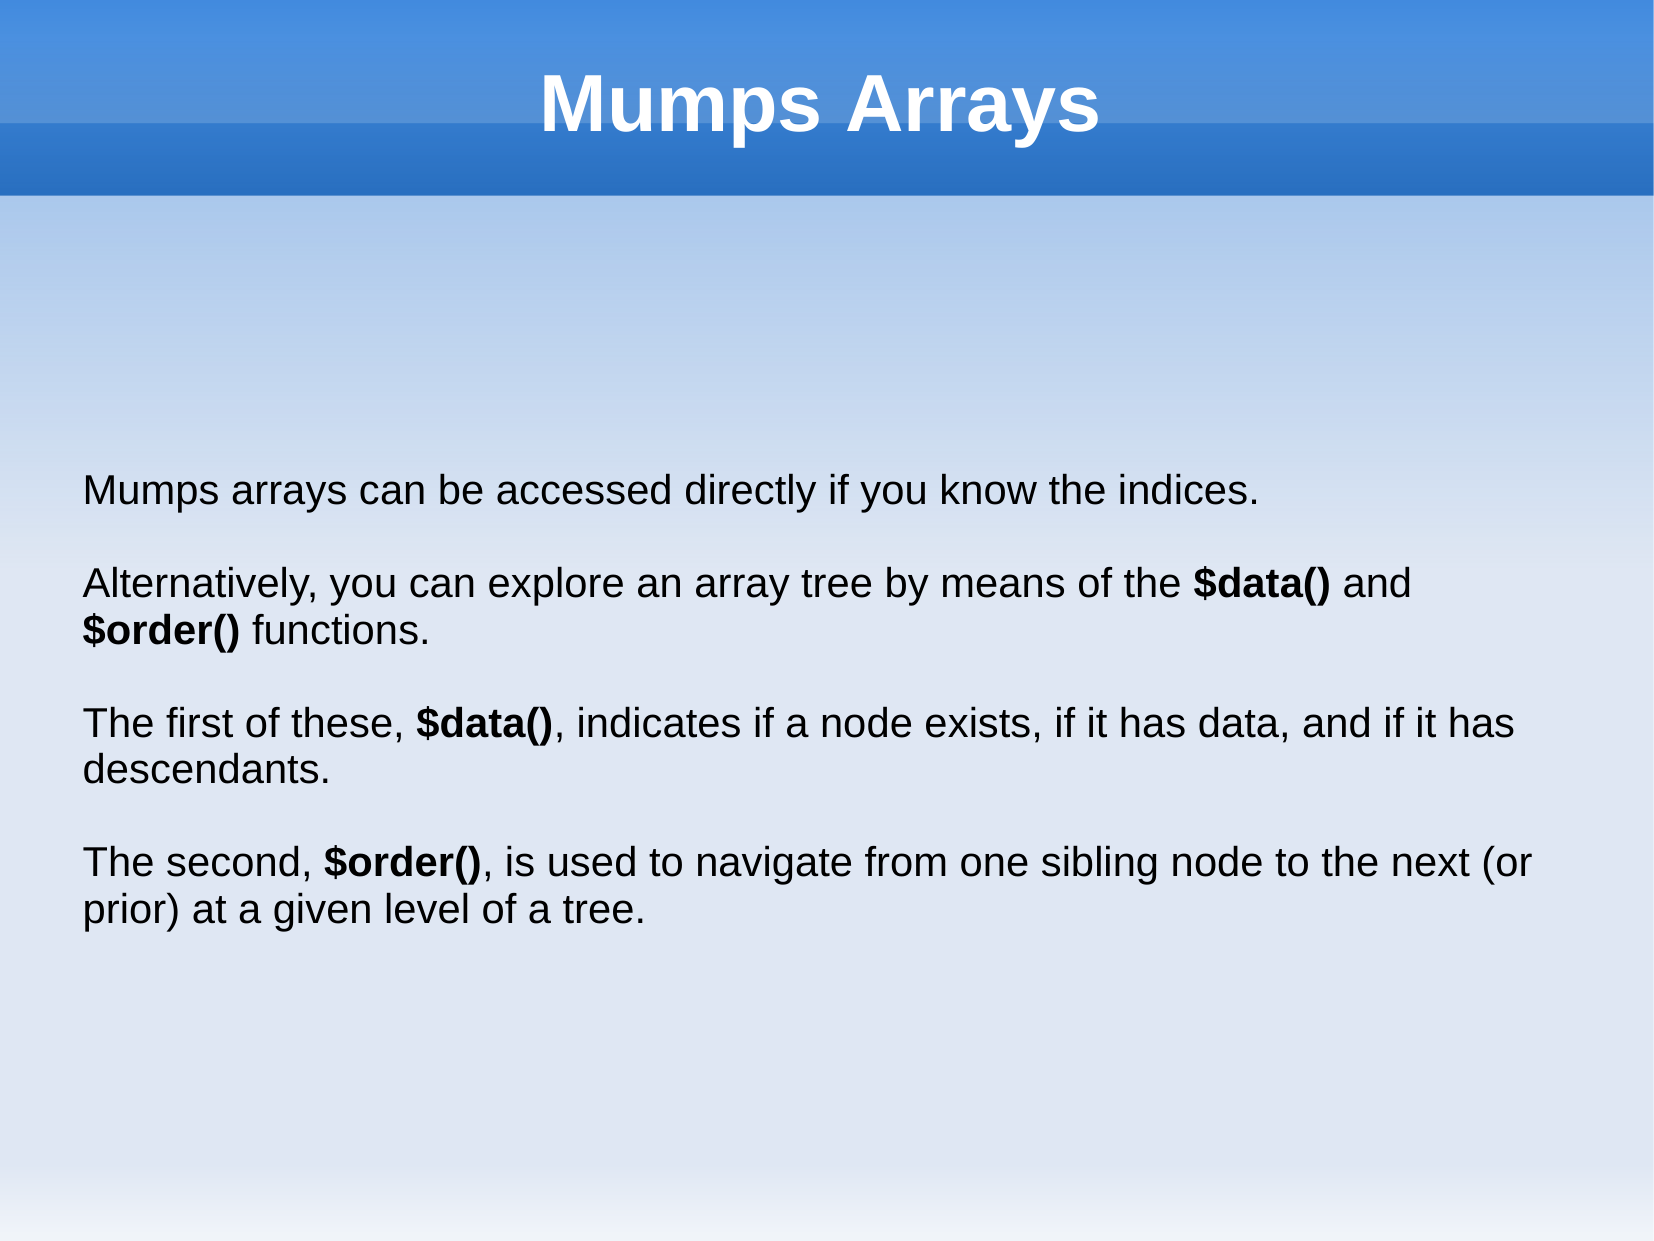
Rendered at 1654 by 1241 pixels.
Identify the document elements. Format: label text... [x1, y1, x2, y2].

picture [0, 0, 1654, 1241]
subtitle Mumps arrays can be accessed directly if you know the indices. Alternatively, you can explore an array tree by means of the $data() and $order() functions. The first of these, $data(), indicates if a node exists, if it has data, and if it has descendants. The second, $order(), is used to navigate from one sibling node to the next (or prior) at a given level of a tree. [82, 290, 1571, 1109]
title Mumps Arrays [76, 0, 1565, 208]
